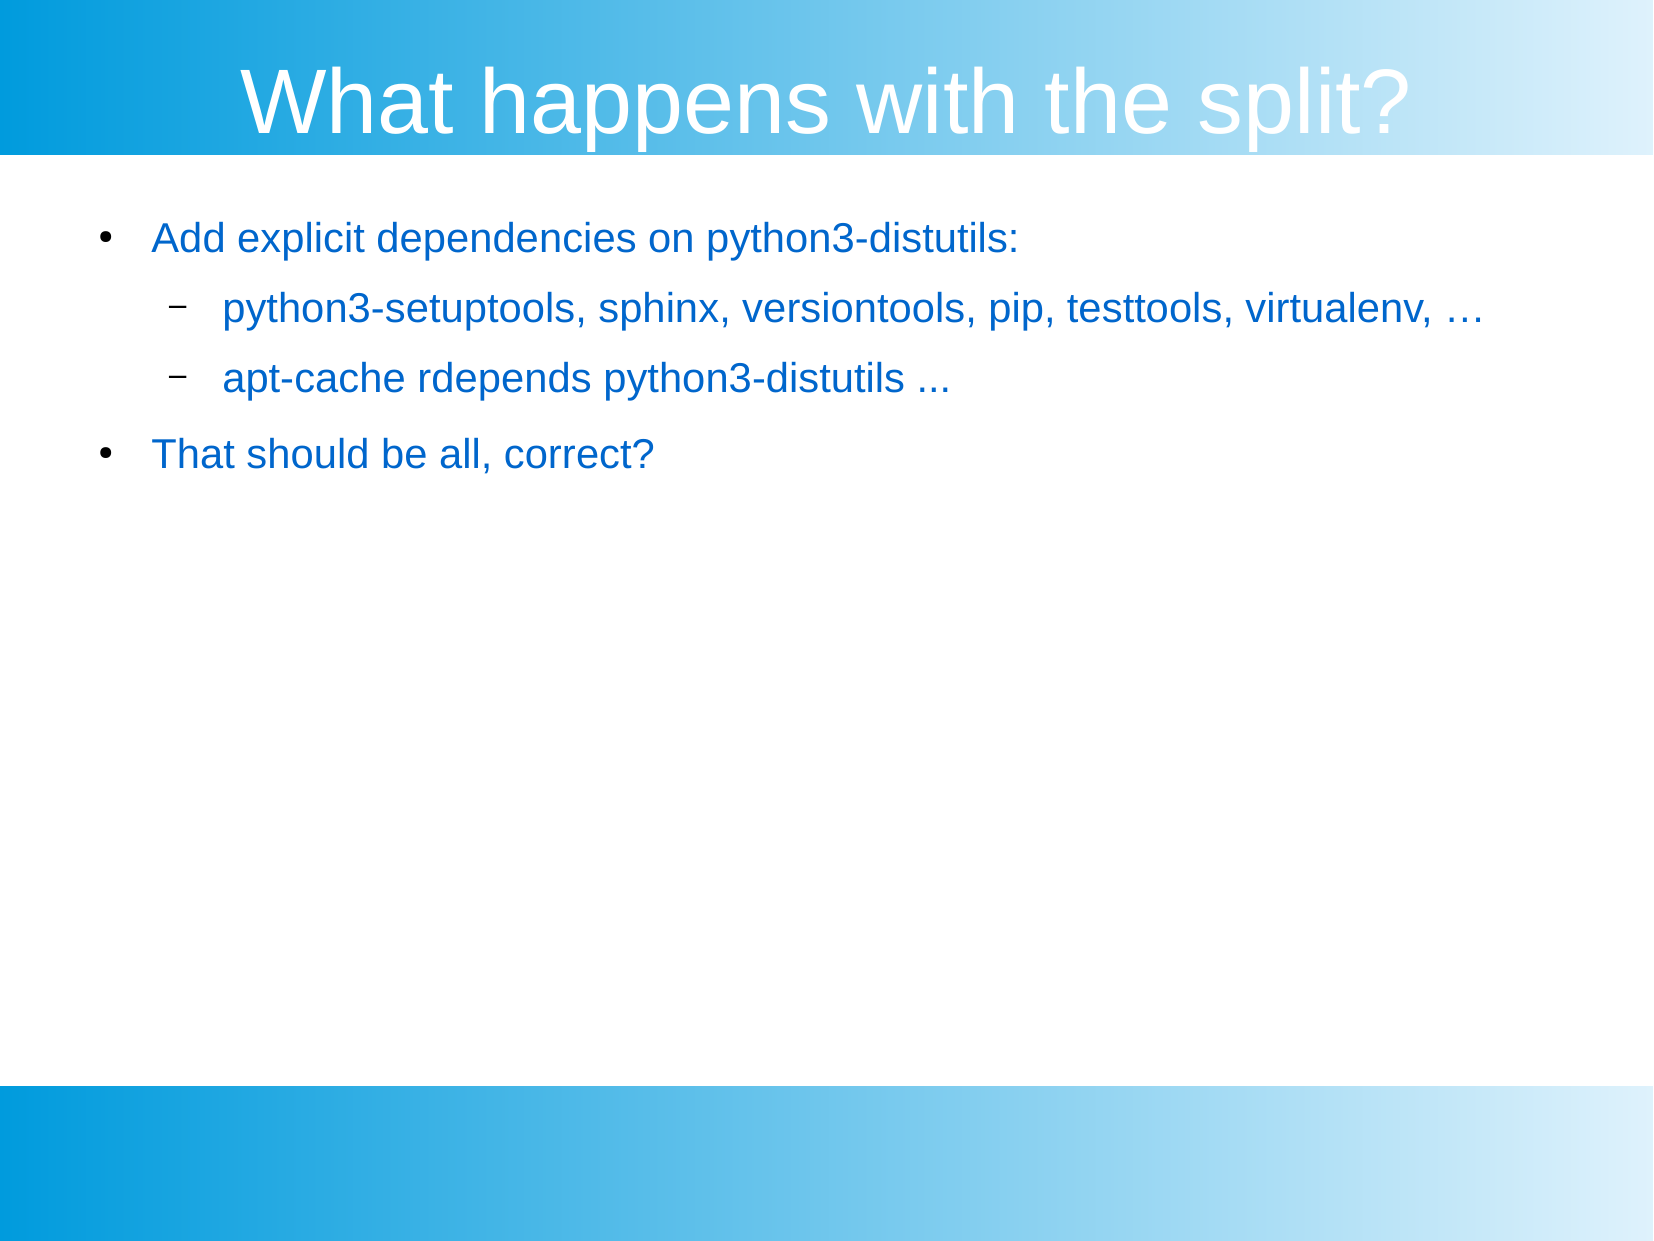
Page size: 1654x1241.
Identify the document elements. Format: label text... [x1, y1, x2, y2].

title What happens with the split? [82, 49, 1571, 155]
list Add explicit dependencies on python3-distutils: python3-setuptools, sphinx, versiontools, pip, testtools, virtualenv, … apt-cache rdepends python3-distutils ... That should be all, correct? [80, 214, 1569, 934]
